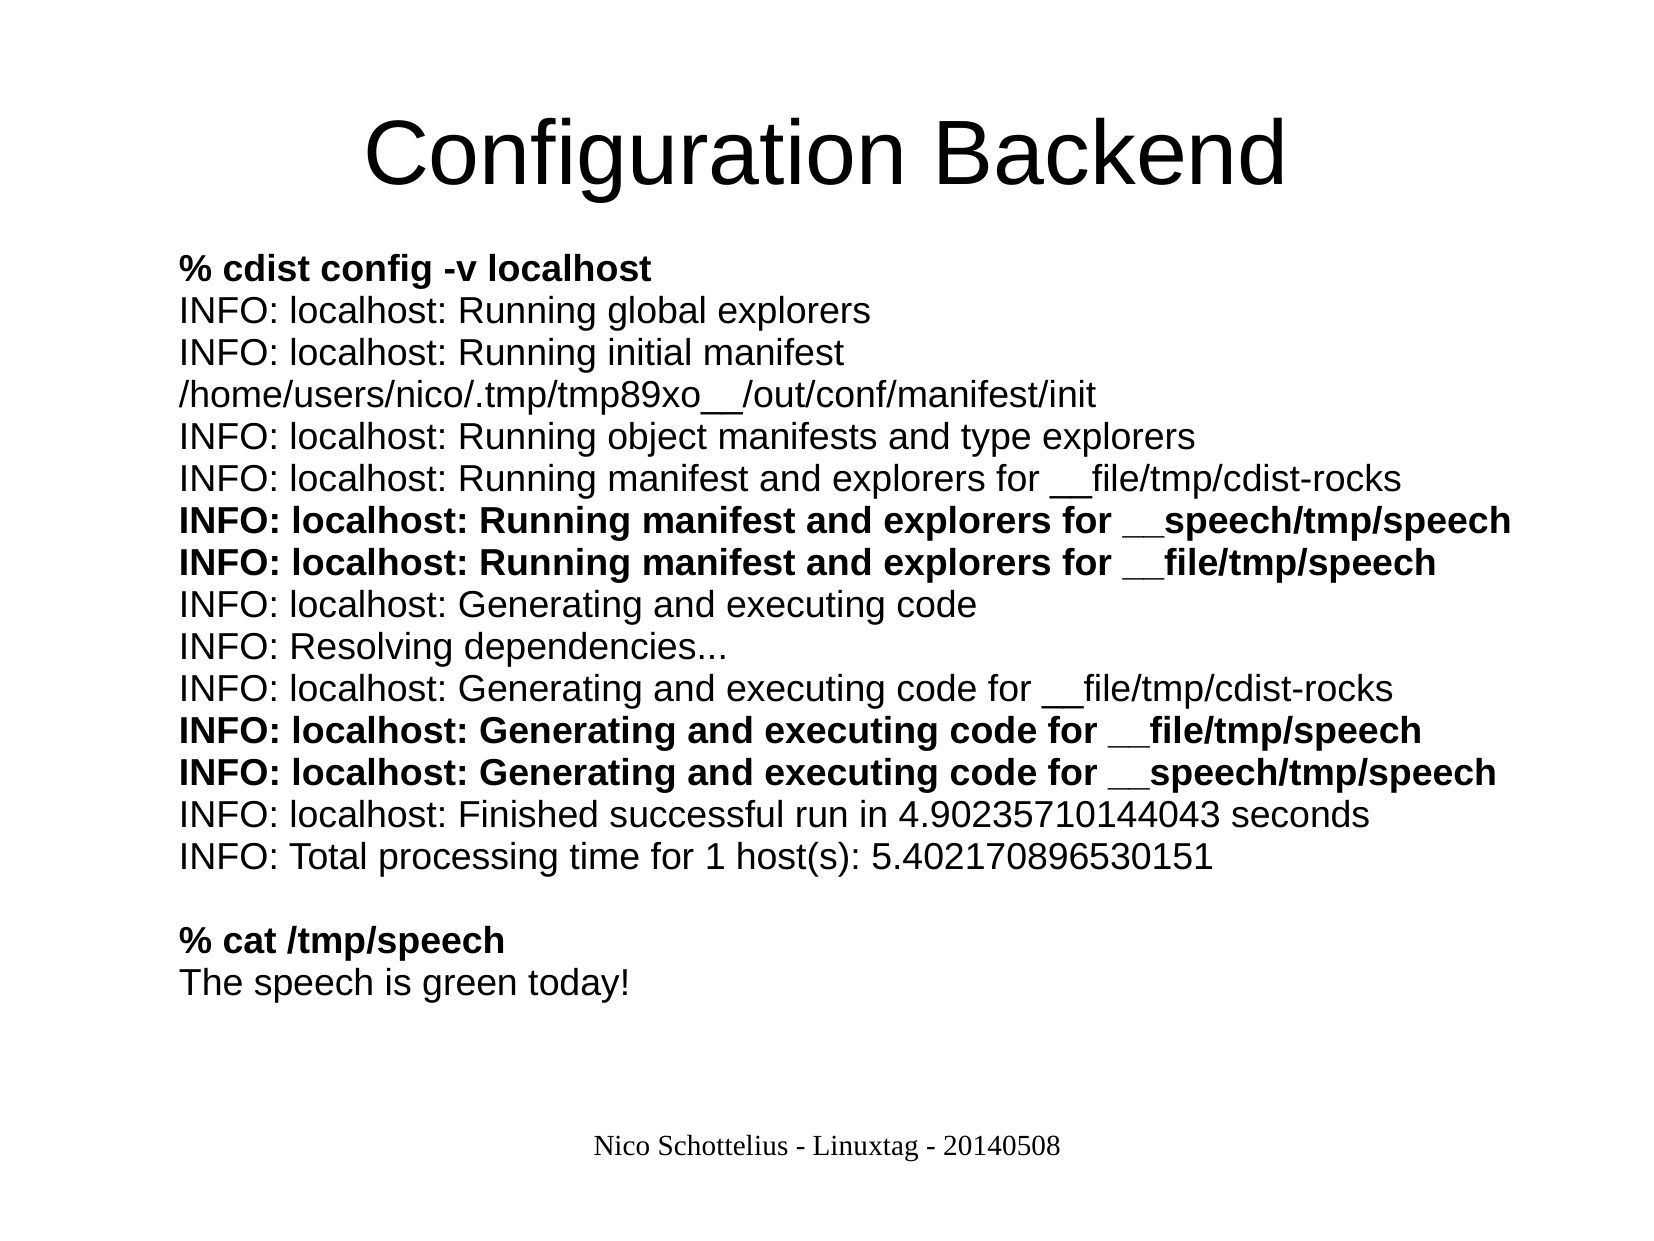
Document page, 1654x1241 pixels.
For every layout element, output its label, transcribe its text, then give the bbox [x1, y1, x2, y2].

text_box % cdist config -v localhost INFO: localhost: Running global explorers INFO: localhost: Running initial manifest /home/users/nico/.tmp/tmp89xo__/out/conf/manifest/init INFO: localhost: Running object manifests and type explorers INFO: localhost: Running manifest and explorers for __file/tmp/cdist-rocks INFO: localhost: Running manifest and explorers for __speech/tmp/speech INFO: localhost: Running manifest and explorers for __file/tmp/speech INFO: localhost: Generating and executing code INFO: Resolving dependencies... INFO: localhost: Generating and executing code for __file/tmp/cdist-rocks INFO: localhost: Generating and executing code for __file/tmp/speech INFO: localhost: Generating and executing code for __speech/tmp/speech INFO: localhost: Finished successful run in 4.90235710144043 seconds INFO: Total processing time for 1 host(s): 5.402170896530151 % cat /tmp/speech The speech is green today! [164, 239, 1545, 1241]
title Configuration Backend [82, 49, 1571, 257]
